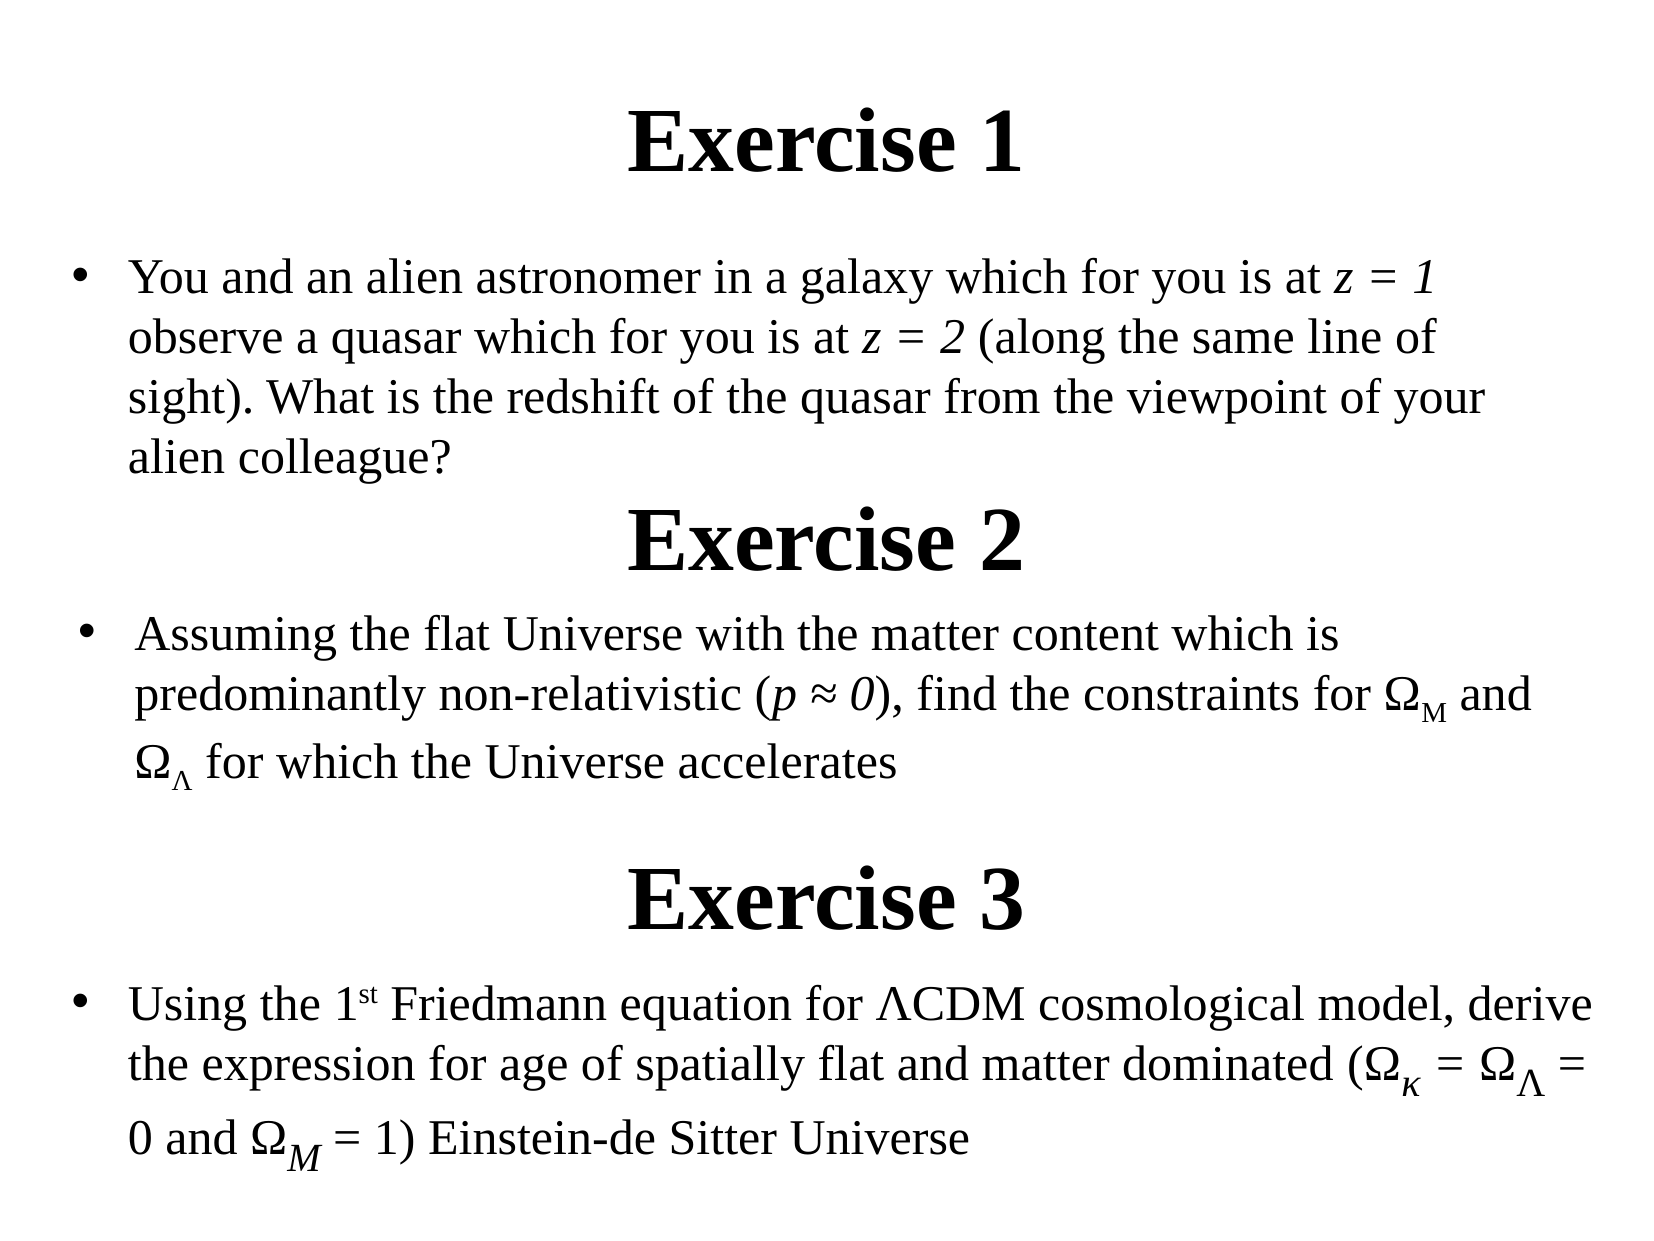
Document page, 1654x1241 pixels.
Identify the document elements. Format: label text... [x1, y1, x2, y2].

title Exercise 1 [82, 31, 1571, 236]
title Exercise 3 [82, 829, 1571, 957]
text_box Exercise 2 [82, 454, 1571, 612]
list Using the 1st Friedmann equation for ΛCDM cosmological model, derive the expression for age of spatially flat and matter dominated (Ωκ = ΩΛ = 0 and ΩM = 1) Einstein-de Sitter Universe [56, 962, 1621, 1203]
list You and an alien astronomer in a galaxy which for you is at z = 1 observe a quasar which for you is at z = 2 (along the same line of sight). What is the redshift of the quasar from the viewpoint of your alien colleague? [56, 236, 1578, 451]
text_box Assuming the flat Universe with the matter content which is predominantly non-relativistic (p ≈ 0), find the constraints for ΩM and ΩΛ for which the Universe accelerates [63, 592, 1552, 810]
